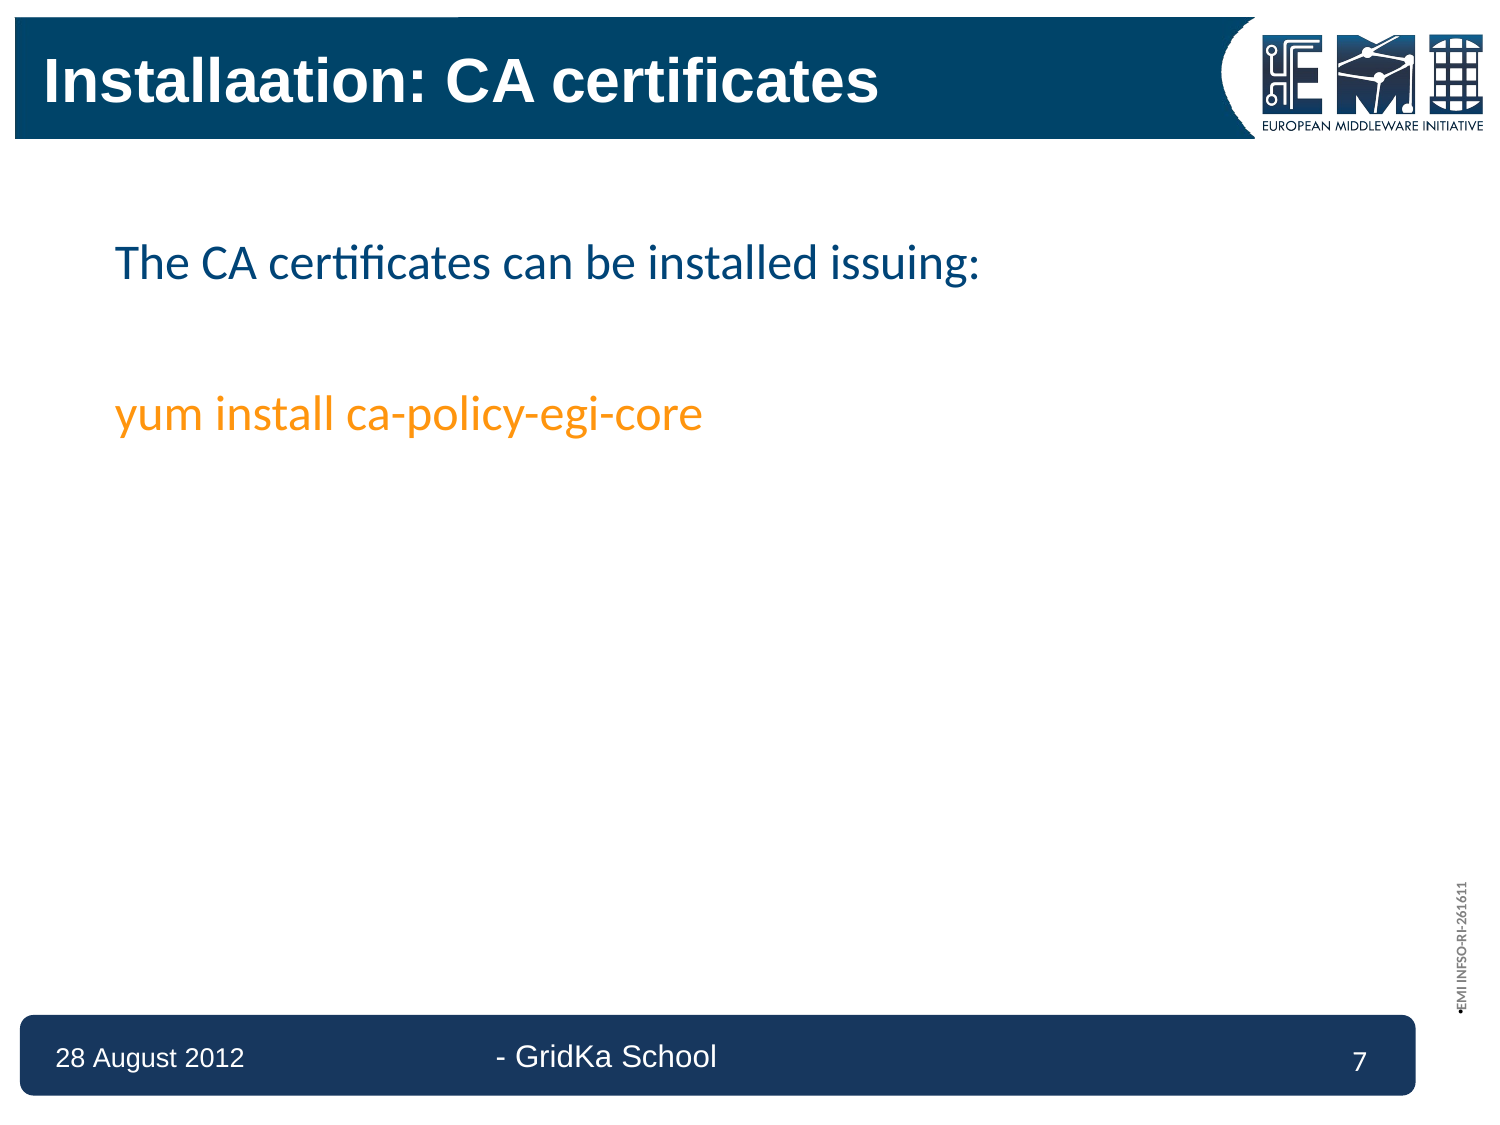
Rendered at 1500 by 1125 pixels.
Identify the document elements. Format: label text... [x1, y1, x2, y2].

picture [1262, 34, 1483, 131]
picture [28, 17, 1255, 139]
list The CA certificates can be installed issuing: yum install ca-policy-egi-core [29, 221, 1257, 676]
text_box Installaation: CA certificates [29, 32, 1076, 123]
picture [14, 17, 25, 139]
